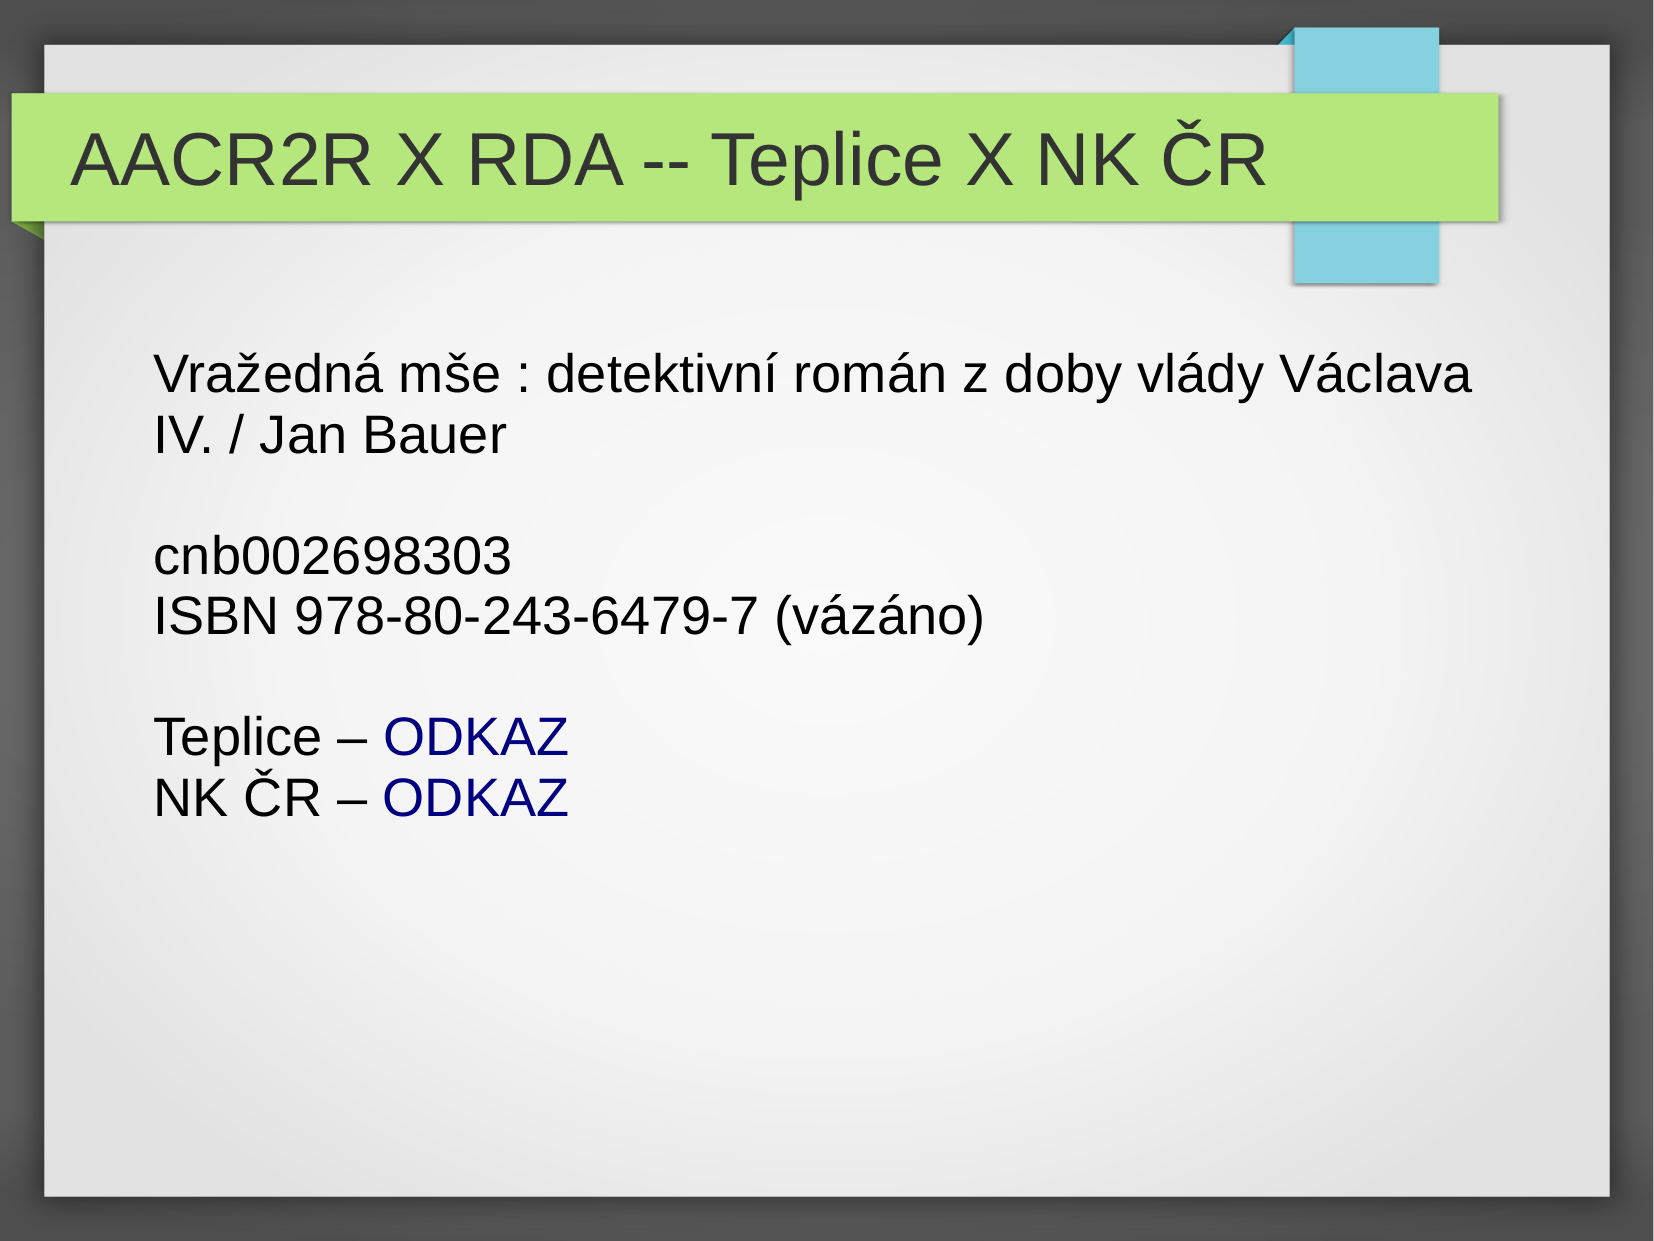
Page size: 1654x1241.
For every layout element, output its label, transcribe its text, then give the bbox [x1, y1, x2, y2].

title AACR2R X RDA -- Teplice X NK ČR [70, 106, 1406, 213]
picture [0, 0, 1654, 1241]
list Vražedná mše : detektivní román z doby vlády Václava IV. / Jan Bauer cnb002698303 ISBN 978-80-243-6479-7 (vázáno) Teplice – ODKAZ NK ČR – ODKAZ [82, 343, 1538, 1063]
